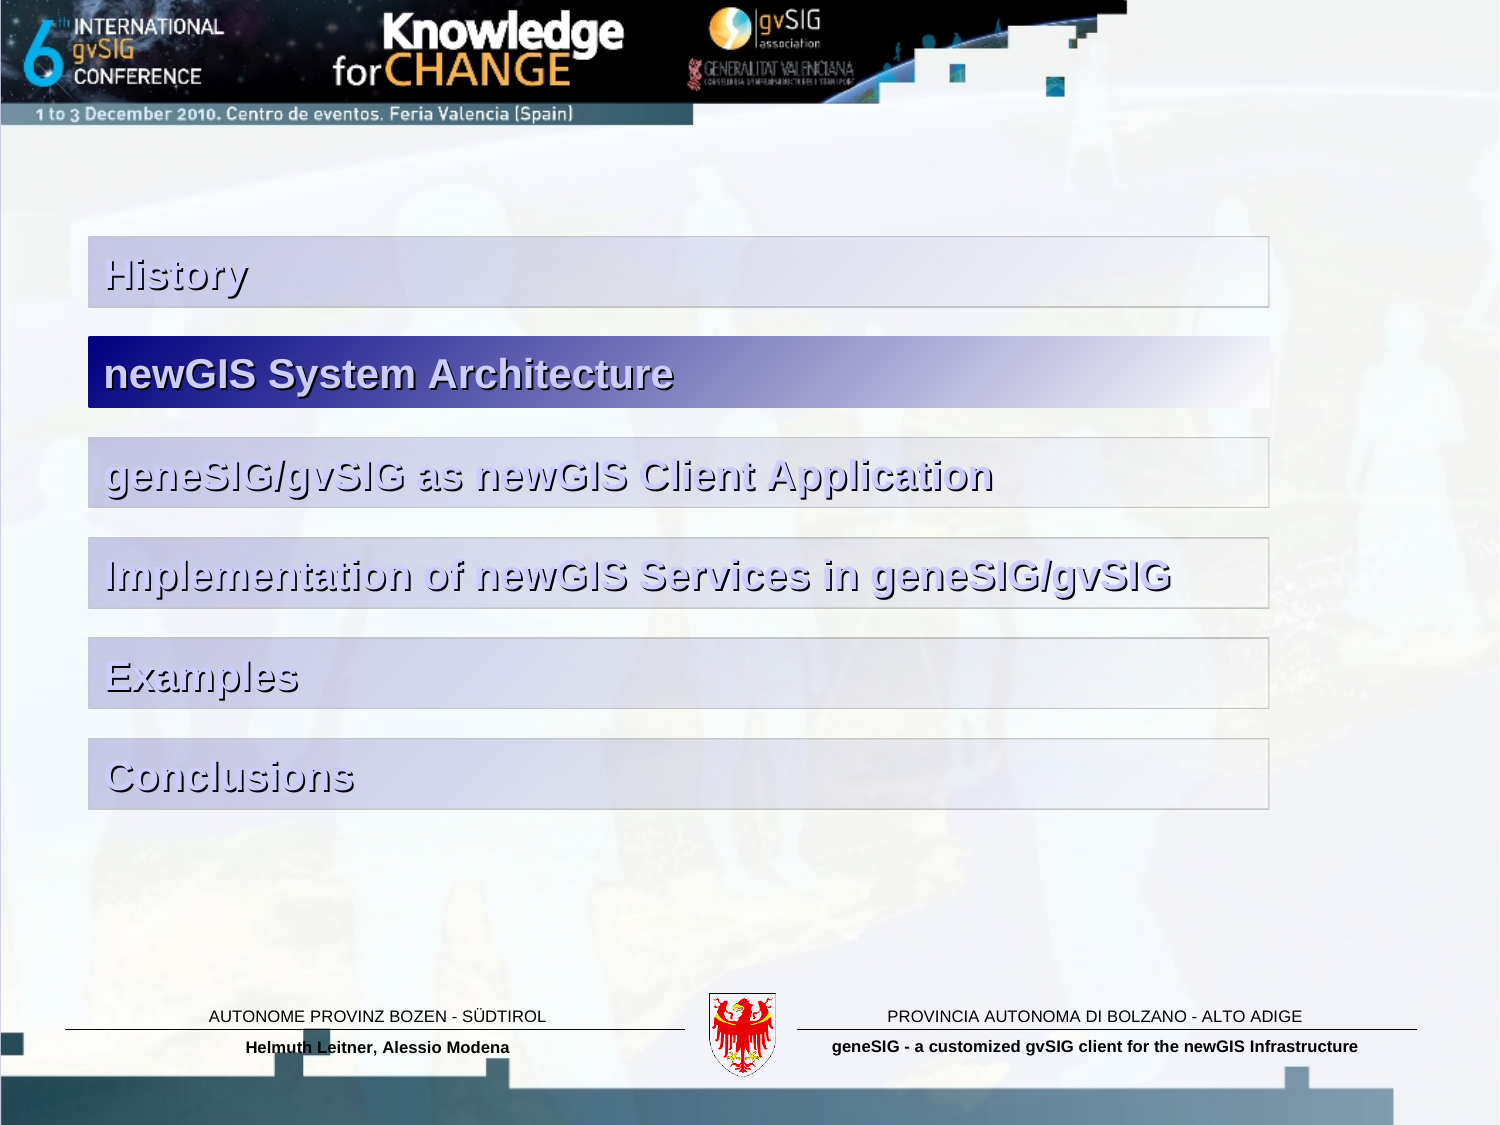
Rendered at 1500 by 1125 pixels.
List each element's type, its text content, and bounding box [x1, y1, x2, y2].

picture [0, 0, 1500, 1125]
text_box newGIS System Architecture [88, 336, 1270, 408]
text_box Examples [88, 637, 1270, 709]
text_box Conclusions [88, 738, 1270, 810]
text_box History [88, 236, 1270, 308]
text_box Implementation of newGIS Services in geneSIG/gvSIG [88, 537, 1270, 609]
text_box geneSIG/gvSIG as newGIS Client Application [88, 437, 1270, 508]
